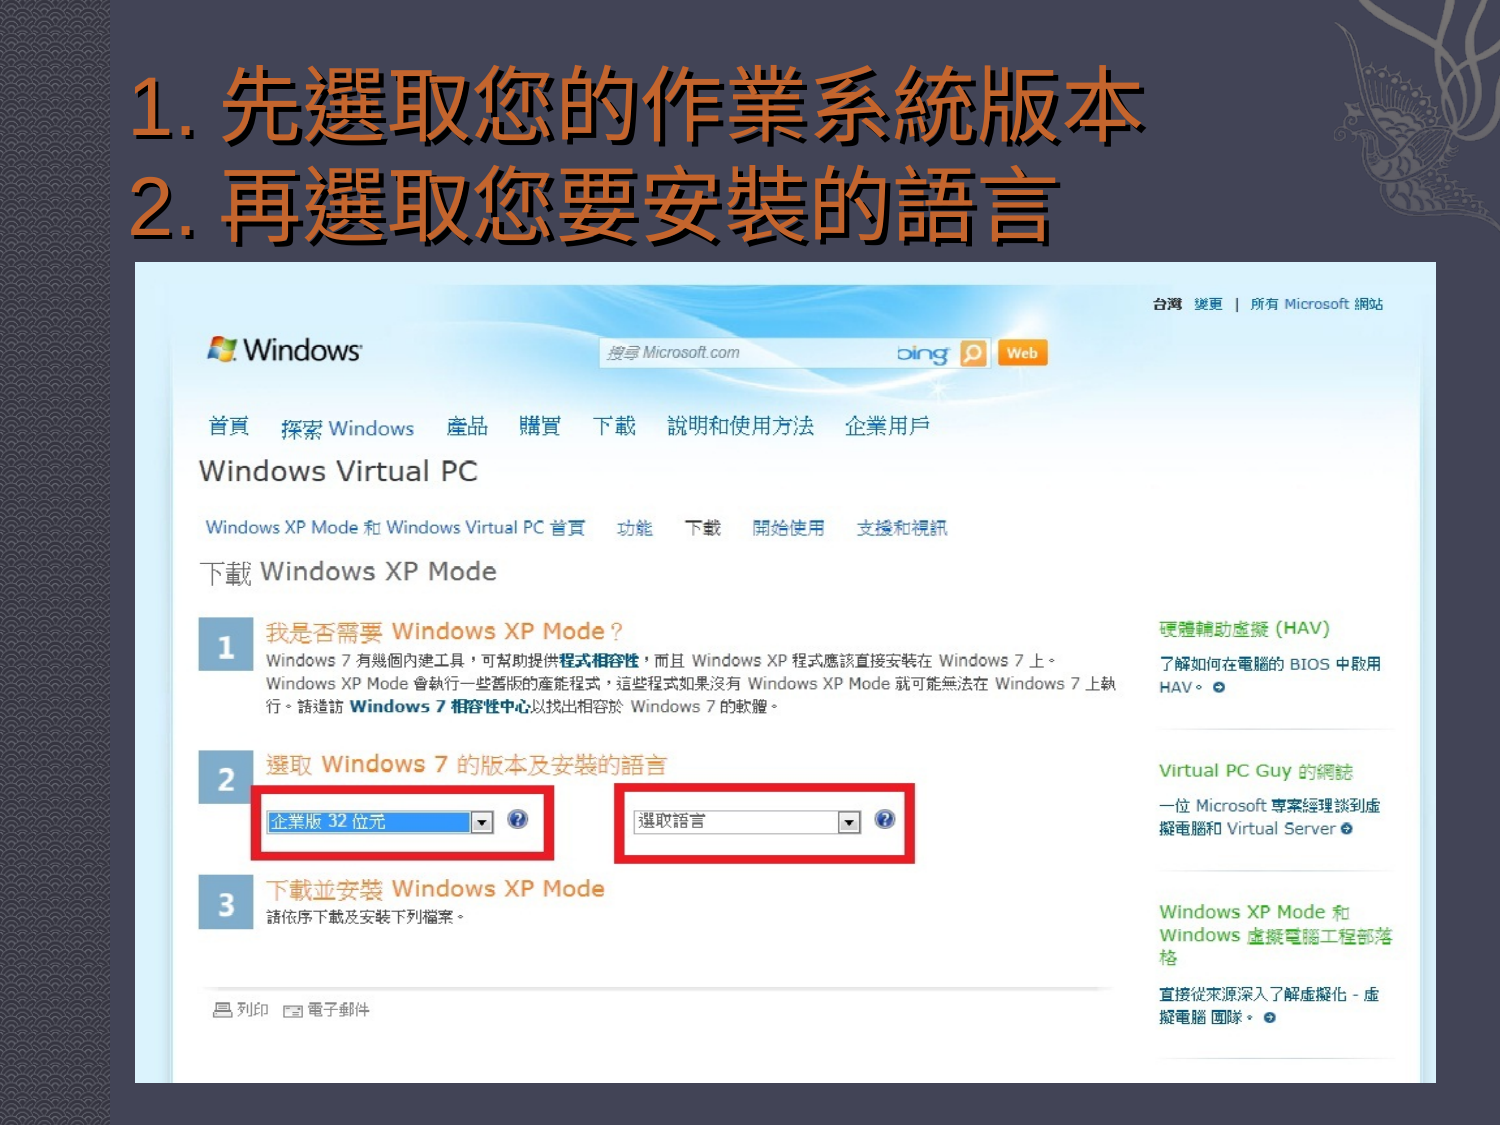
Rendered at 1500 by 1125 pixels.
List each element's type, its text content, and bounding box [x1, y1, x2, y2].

picture [135, 262, 1436, 1083]
title 1.先選取您的作業系統版本 2.再選取您要安裝的語言 [112, 45, 1351, 233]
